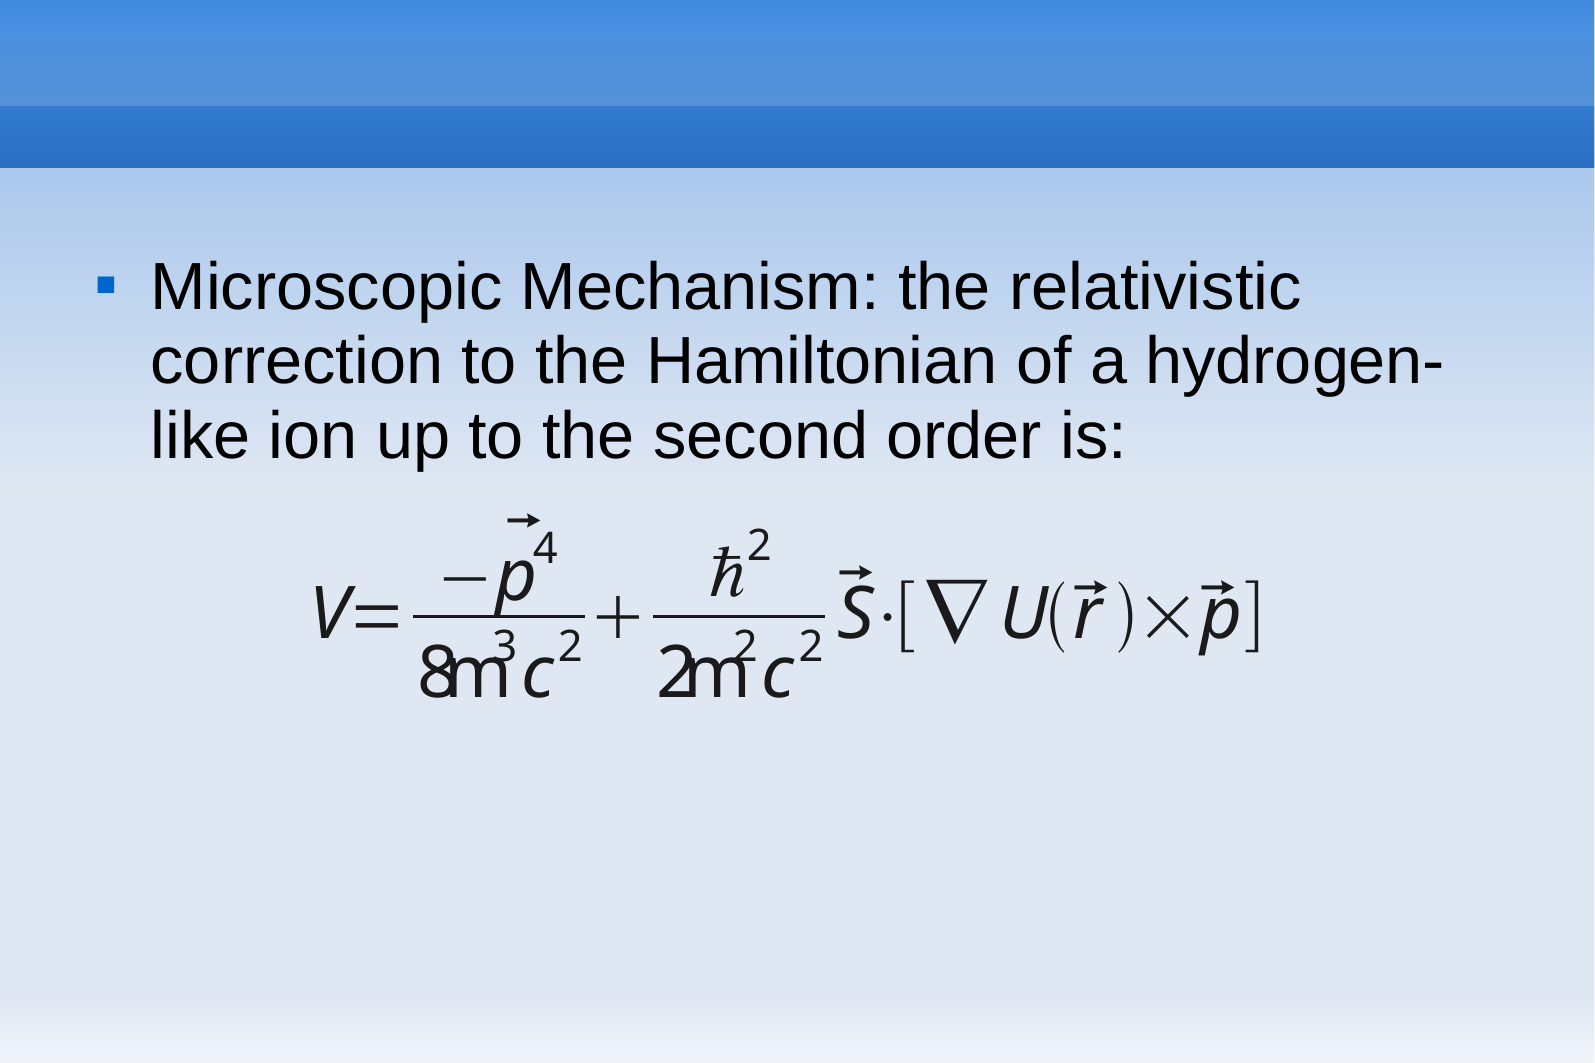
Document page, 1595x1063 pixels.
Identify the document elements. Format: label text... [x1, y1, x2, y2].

chart [300, 510, 1270, 709]
picture [0, 0, 1595, 1063]
list Microscopic Mechanism: the relativistic correction to the Hamiltonian of a hydrogen-like ion up to the second order is: [79, 248, 1515, 936]
